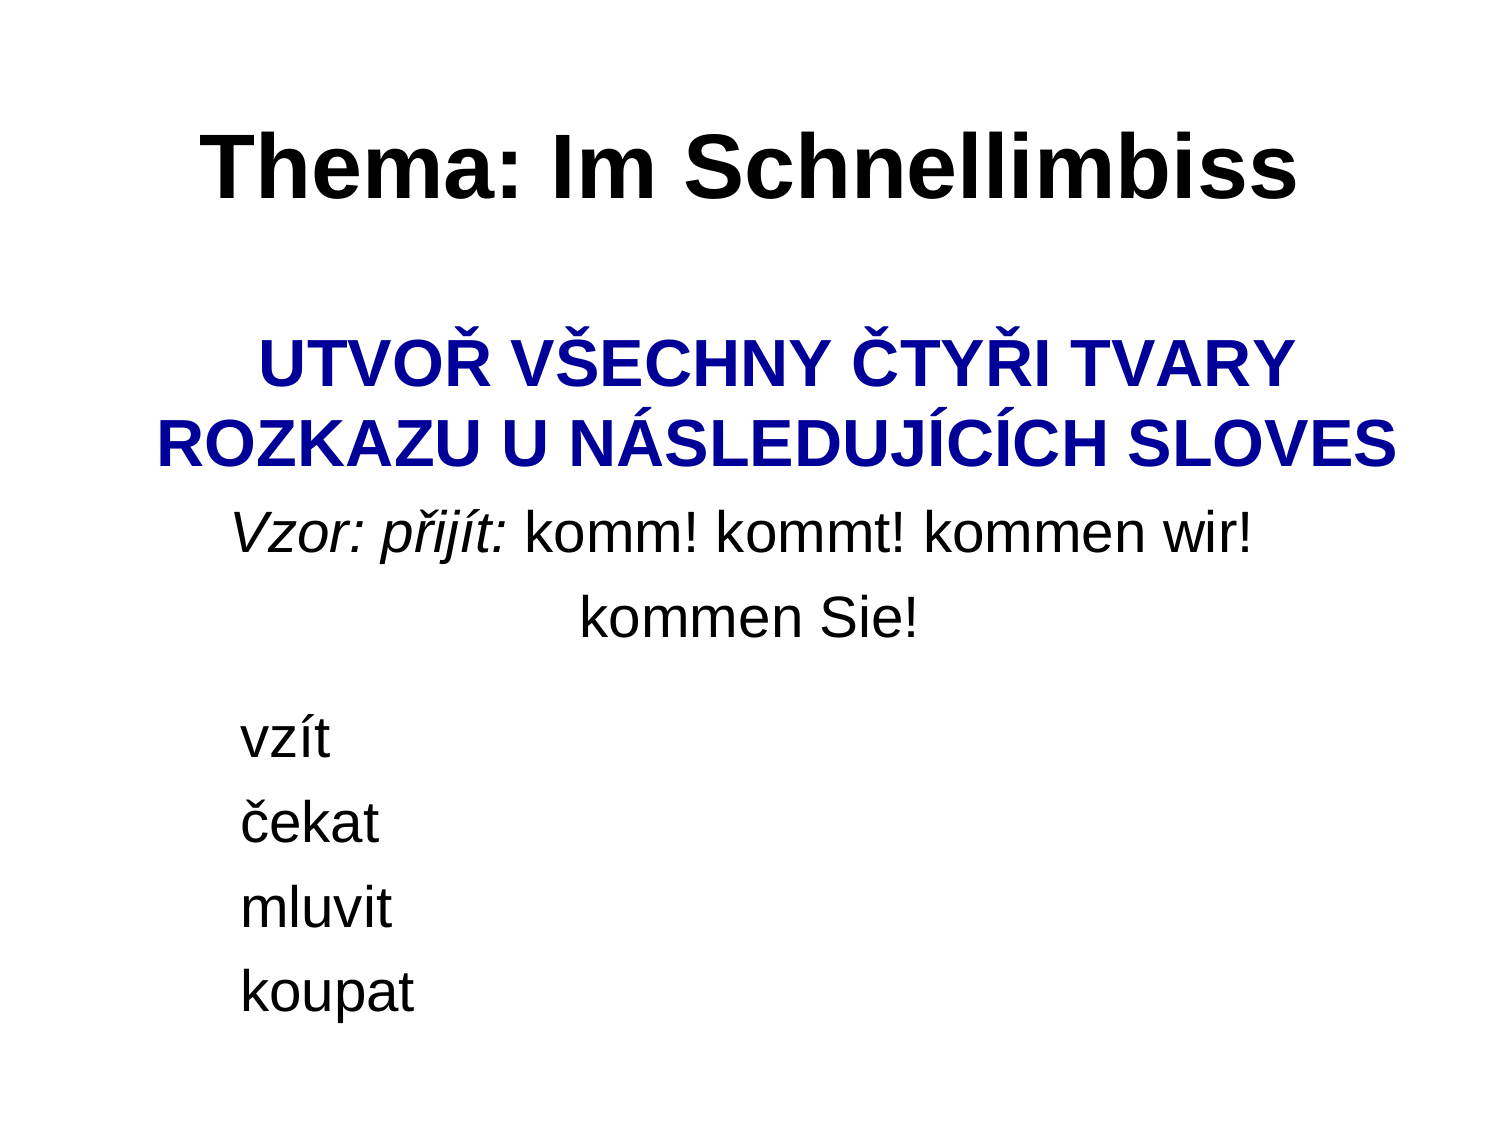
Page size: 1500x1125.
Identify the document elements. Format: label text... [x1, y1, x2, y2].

title Thema: Im Schnellimbiss [75, 47, 1426, 276]
list UTVOŘ VŠECHNY ČTYŘI TVARY ROZKAZU U NÁSLEDUJÍCÍCH SLOVES Vzor: přijít: komm! kommt! kommen wir! kommen Sie! vzít čekat mluvit koupat [75, 312, 1426, 1031]
